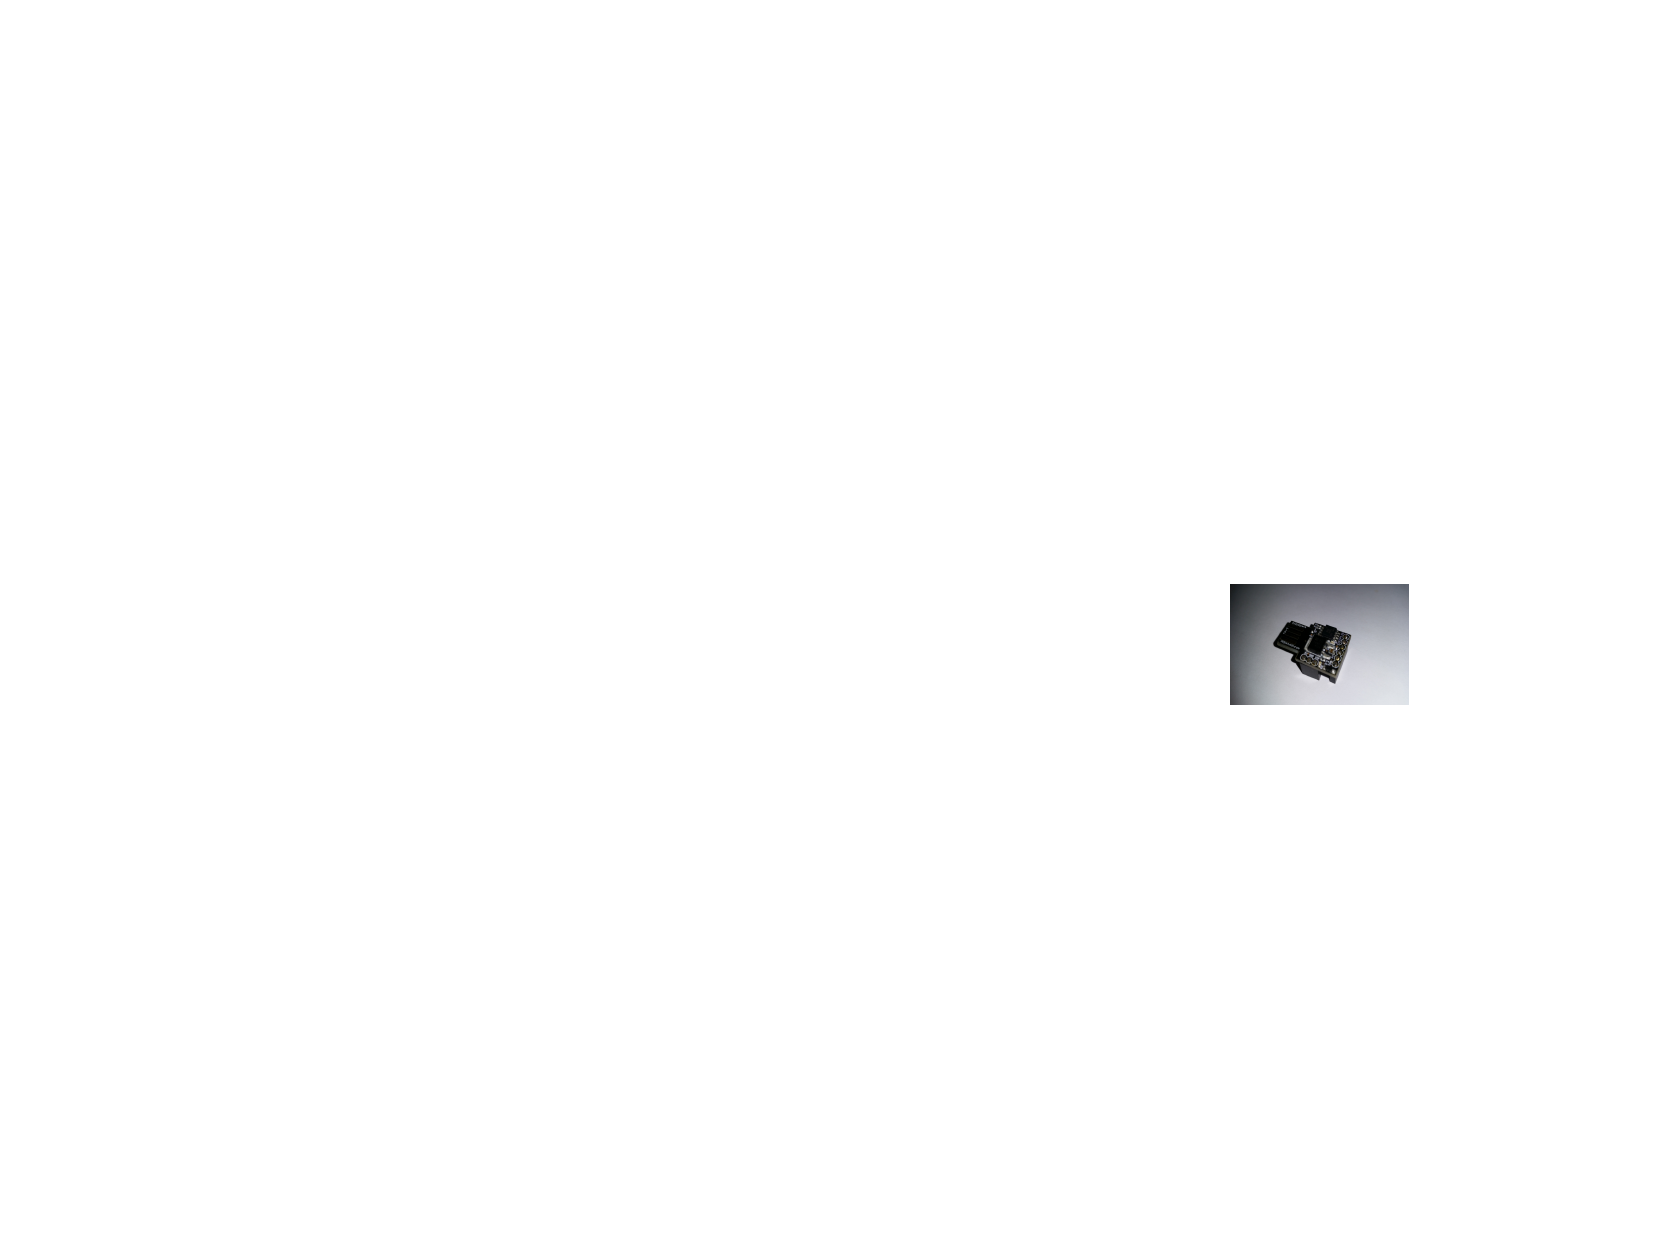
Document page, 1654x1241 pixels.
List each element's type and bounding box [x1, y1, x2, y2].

picture [1230, 584, 1409, 706]
